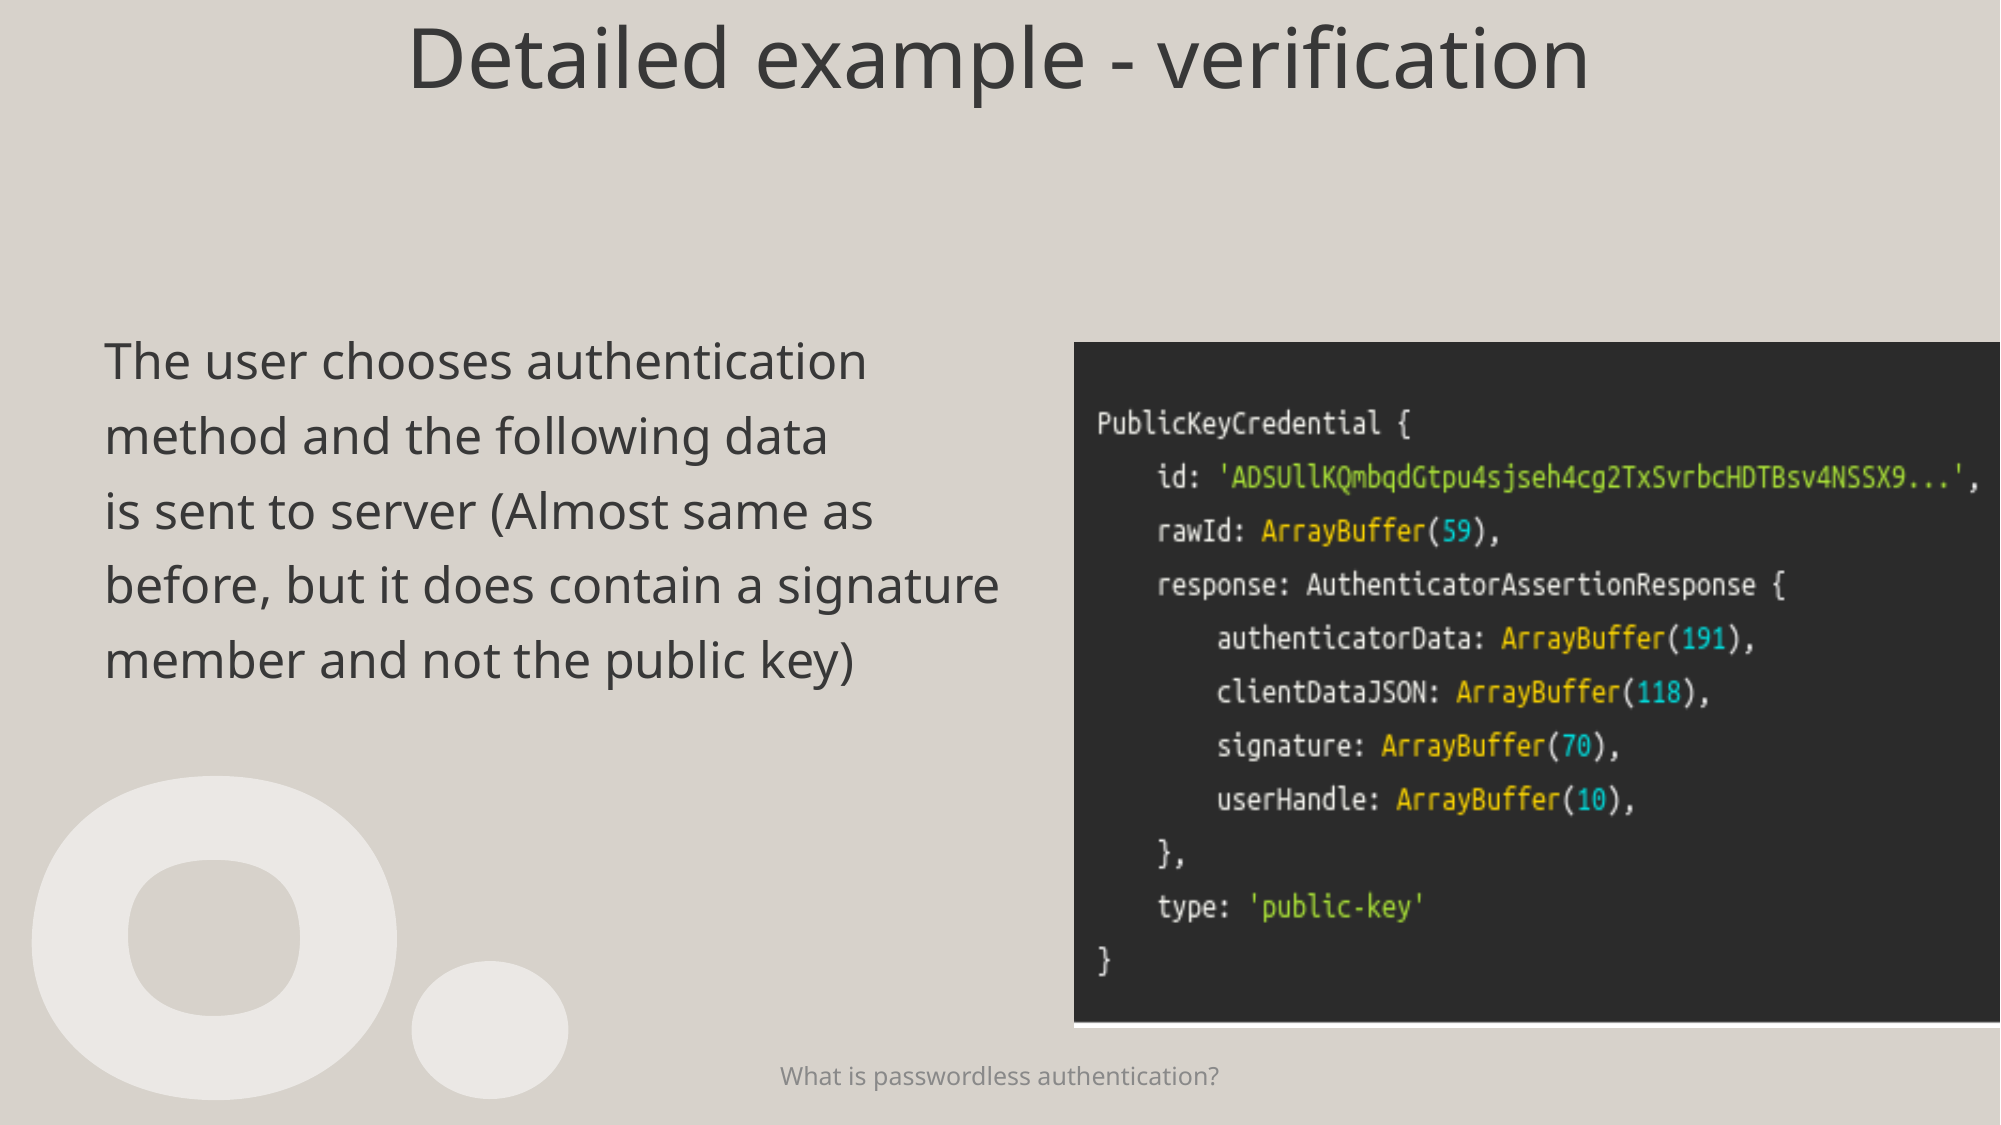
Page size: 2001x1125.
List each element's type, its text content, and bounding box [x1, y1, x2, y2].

picture [1074, 342, 2000, 1028]
list The user chooses authentication method and the following data is sent to server (Almost same as before, but it does contain a signature member and not the public key) [89, 248, 1890, 945]
title Detailed example - verification [0, 5, 2000, 119]
footer What is passwordless authentication? [662, 1045, 1338, 1105]
